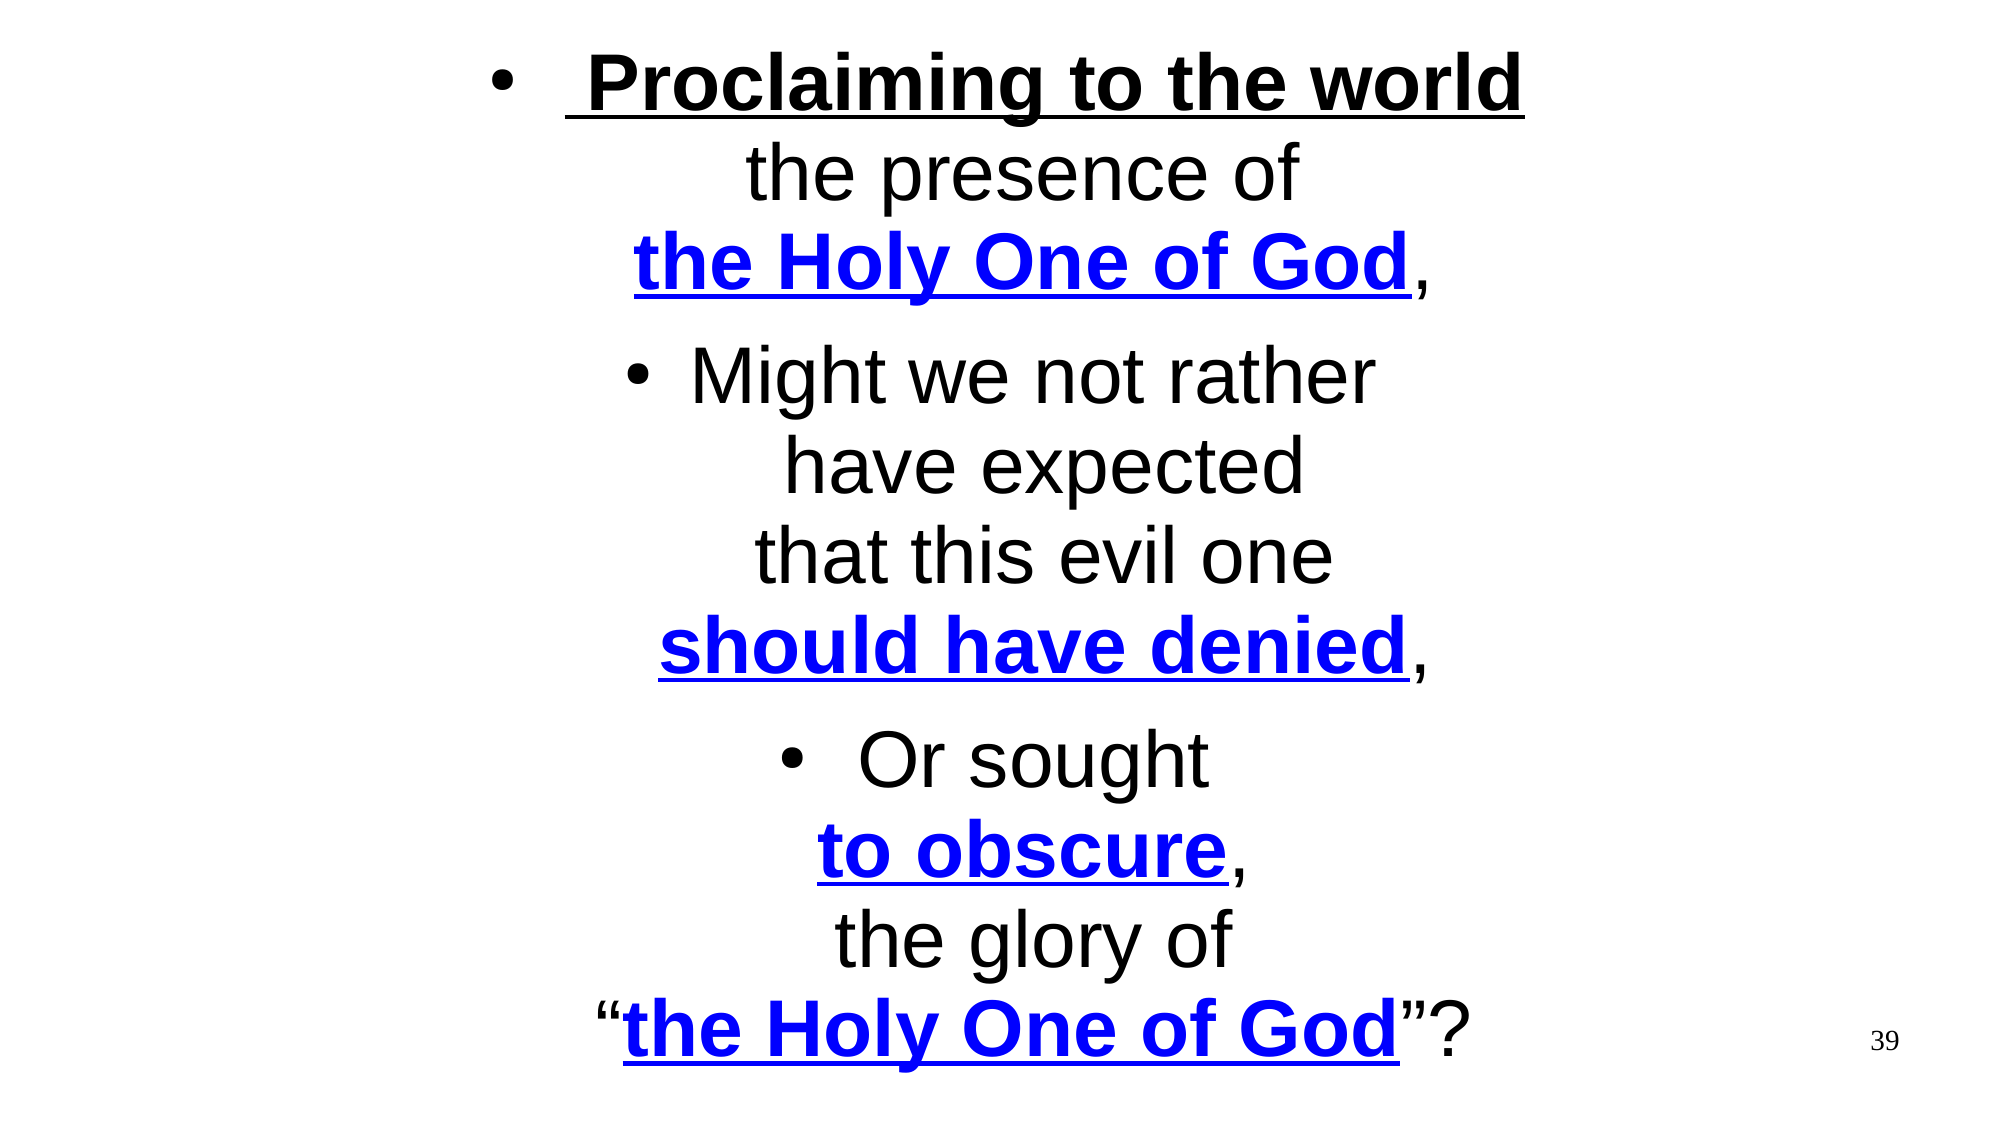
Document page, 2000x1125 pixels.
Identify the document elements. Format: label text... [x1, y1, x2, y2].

list Proclaiming to the world the presence of the Holy One of God, Might we not rather have expected that this evil one should have denied, Or sought to obscure, the glory of “the Holy One of God”? [37, 37, 1988, 1088]
